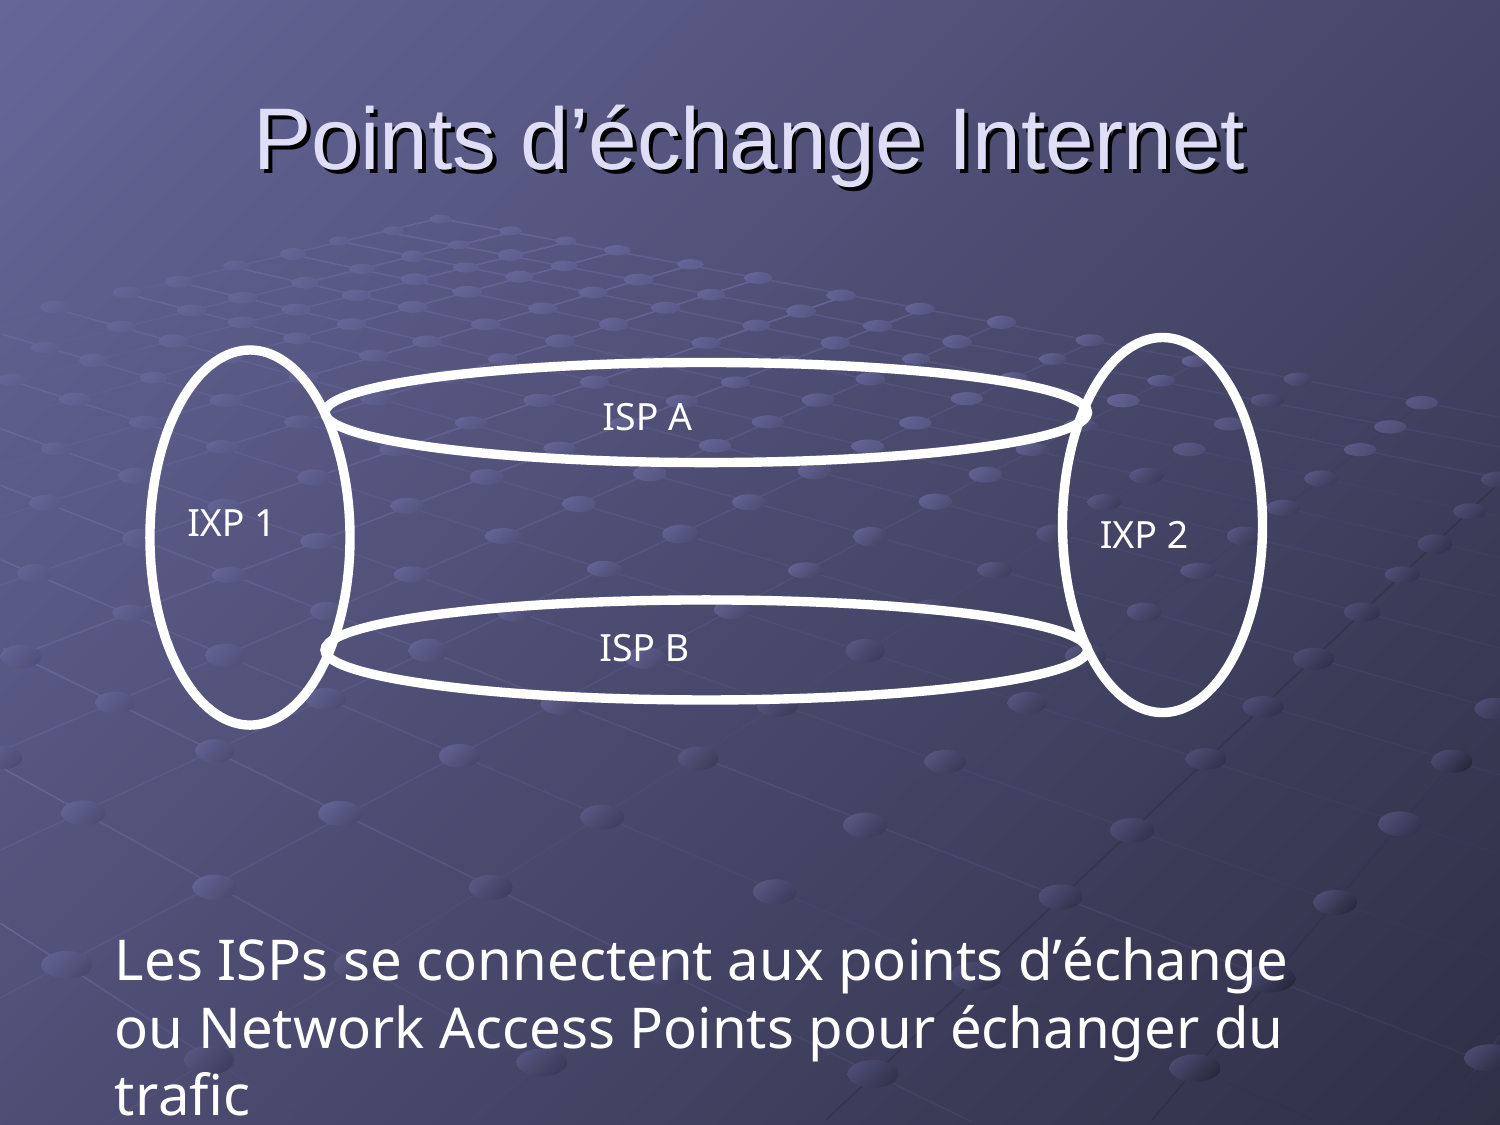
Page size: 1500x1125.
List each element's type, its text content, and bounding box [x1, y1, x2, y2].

text_box IXP 1 [172, 491, 291, 552]
text_box ISP A [587, 385, 708, 446]
title Points d’échange Internet [75, 45, 1426, 233]
text_box Les ISPs se connectent aux points d’échange ou Network Access Points pour échanger du trafic [100, 916, 1374, 1125]
text_box ISP B [584, 616, 705, 677]
text_box IXP 2 [1085, 503, 1204, 565]
